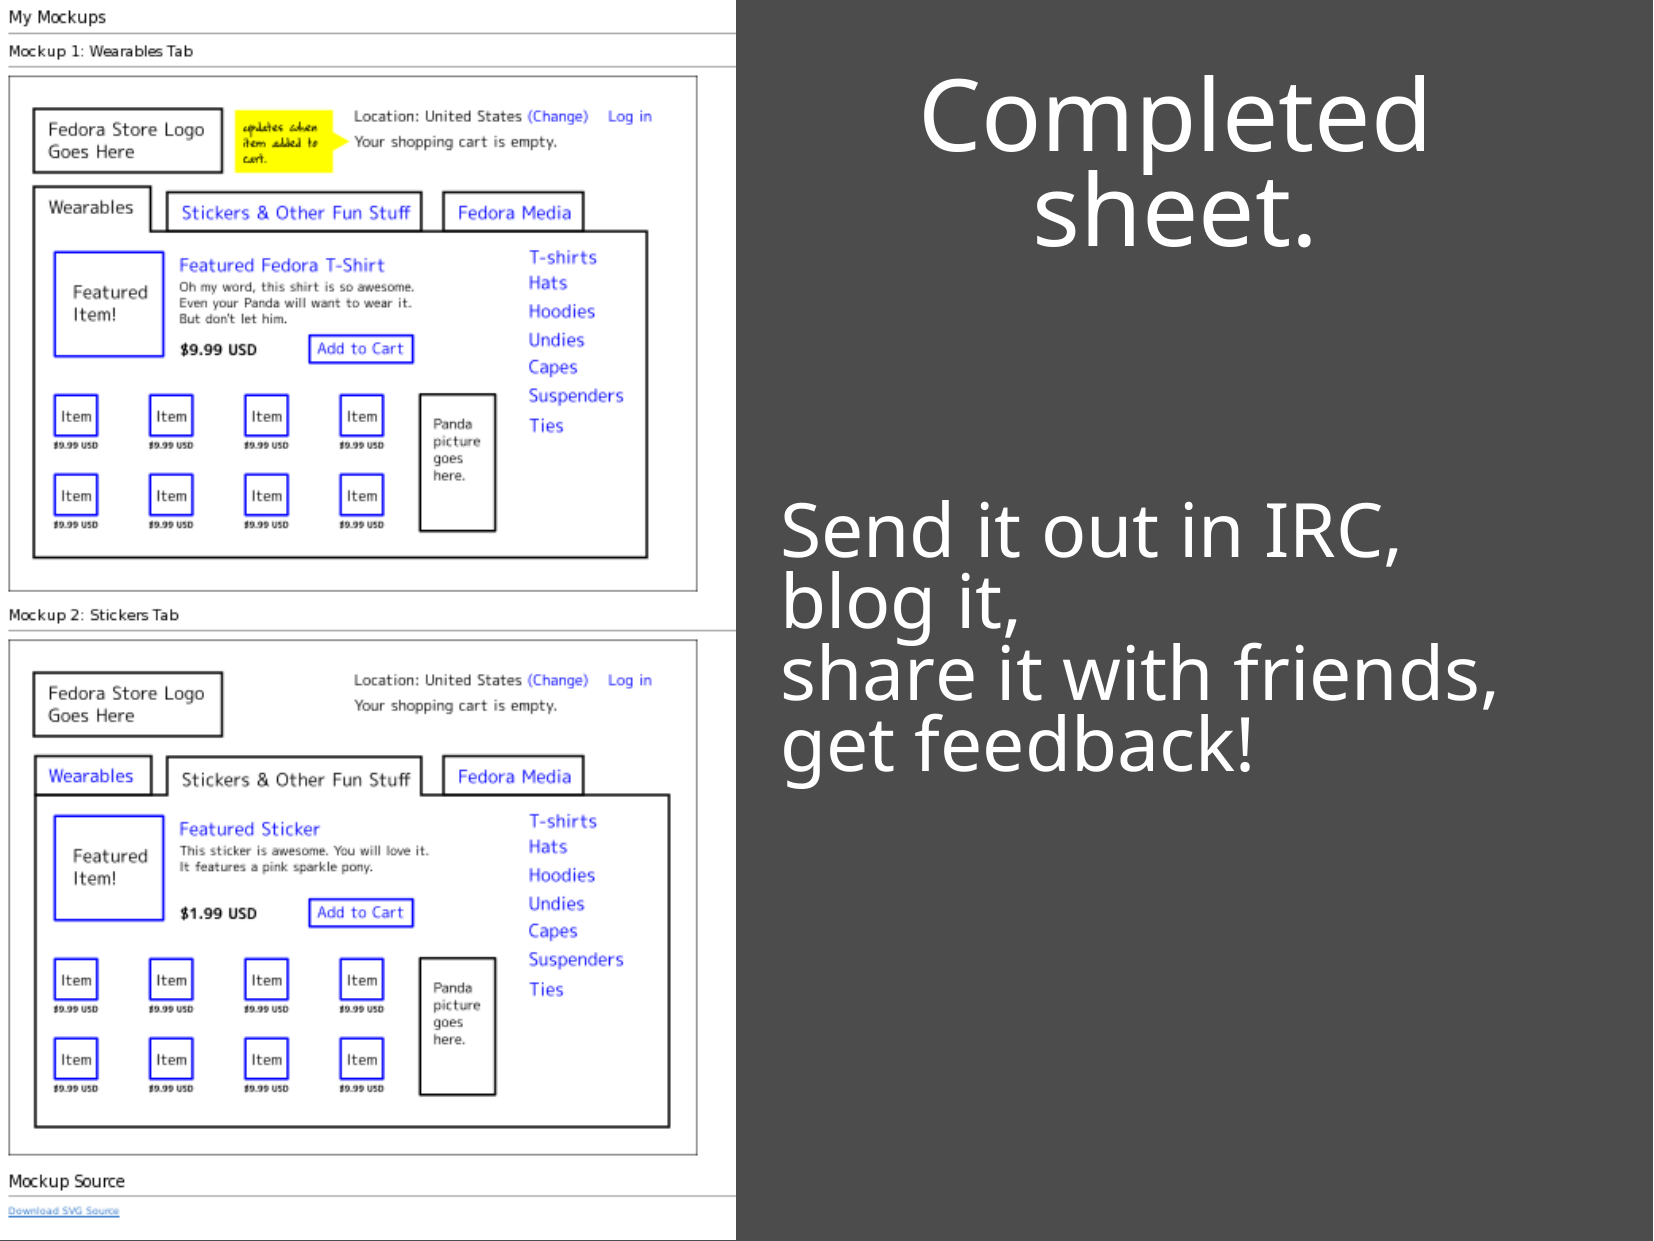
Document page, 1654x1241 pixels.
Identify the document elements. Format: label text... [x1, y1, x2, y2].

picture [0, 0, 736, 1240]
title Send it out in IRC, blog it, share it with friends, get feedback! [779, 470, 1653, 816]
title Completed sheet. [736, 37, 1653, 304]
